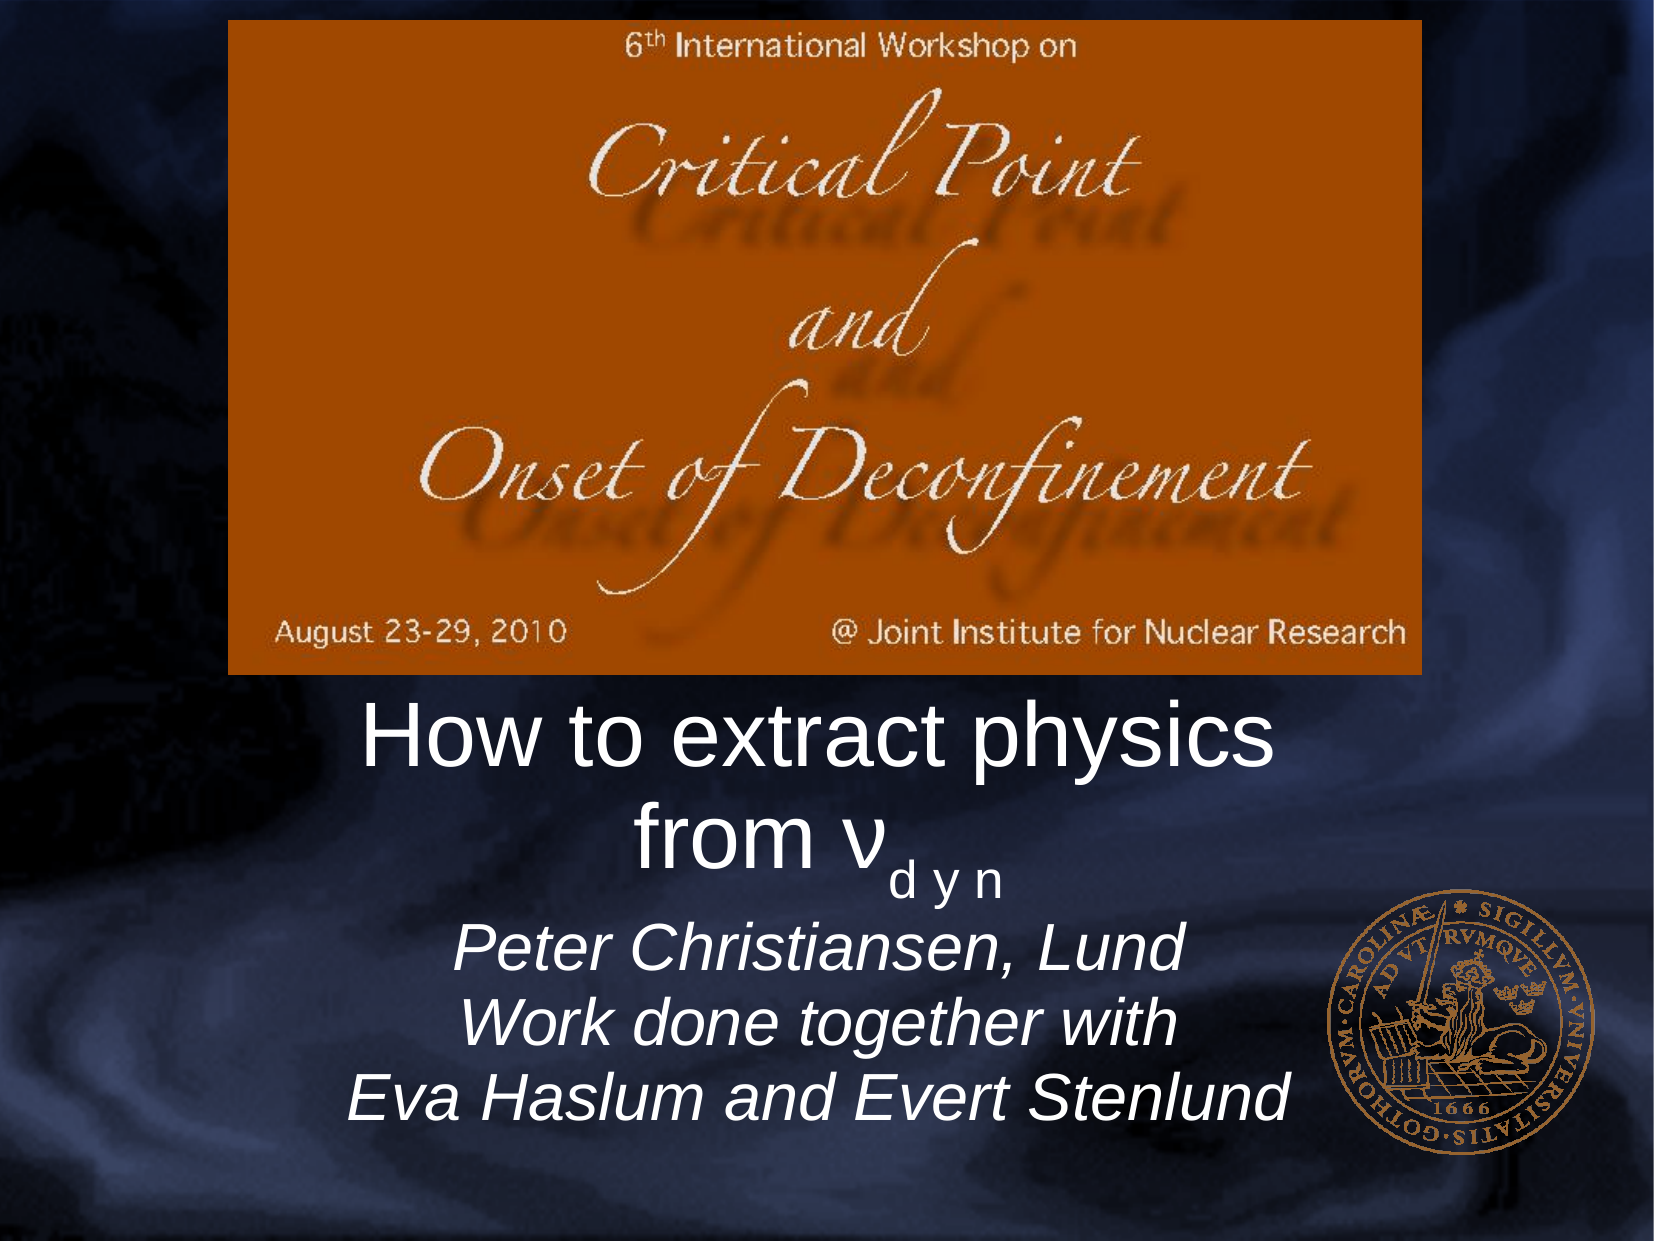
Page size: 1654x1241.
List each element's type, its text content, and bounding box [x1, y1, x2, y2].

text_box How to extract physics from νd y n Peter Christiansen, Lund Work done together with Eva Haslum and Evert Stenlund [75, 602, 1564, 1216]
picture [0, 0, 1654, 1241]
